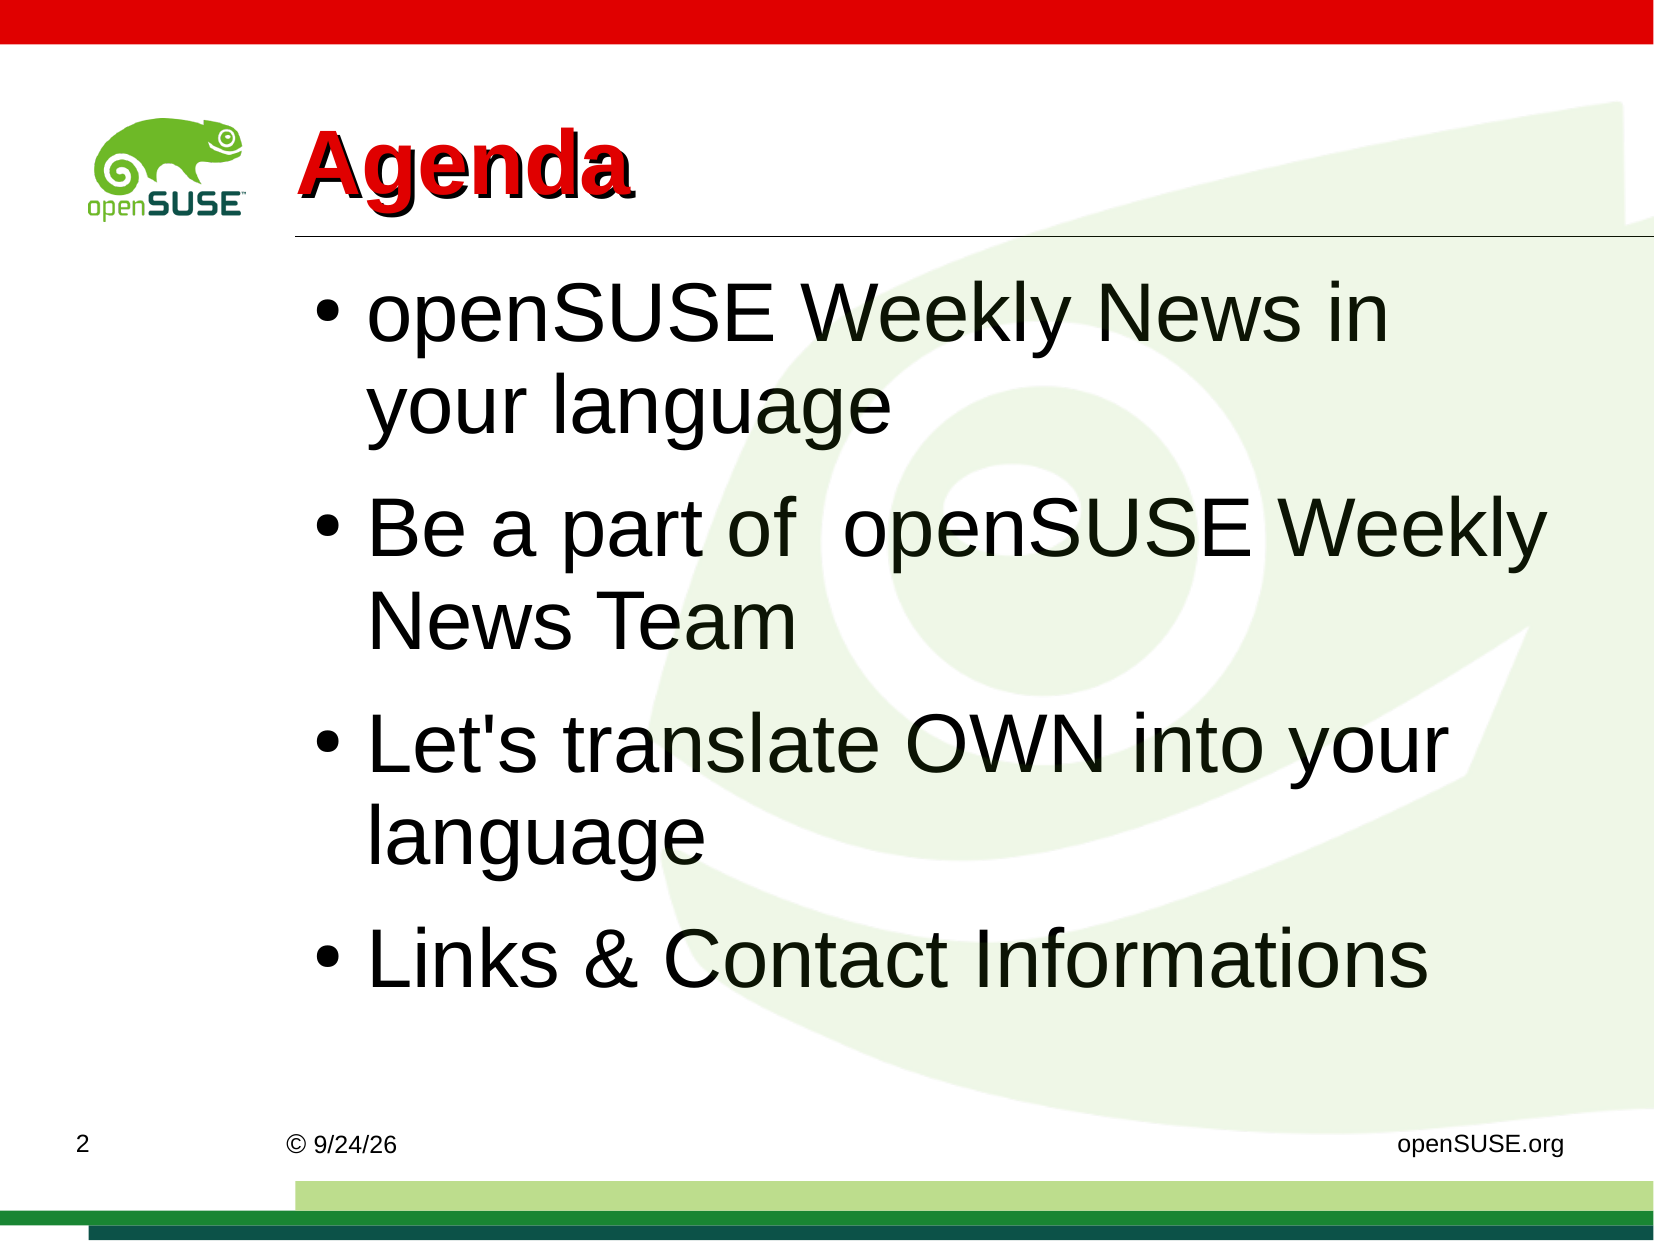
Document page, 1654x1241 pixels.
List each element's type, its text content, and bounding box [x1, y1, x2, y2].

picture [88, 118, 246, 222]
title Agenda [295, 113, 625, 212]
text_box <番号> [77, 1122, 189, 1164]
picture [625, 86, 1654, 1177]
list openSUSE Weekly News in your language Be a part of openSUSE Weekly News Team Let's translate OWN into your language Links & Contact Informations [295, 265, 625, 1109]
text_box [0, 0, 1654, 45]
text_box [0, 1181, 1654, 1241]
text_box © 5/10/09 Satoru Matsumoto [271, 1122, 625, 1166]
